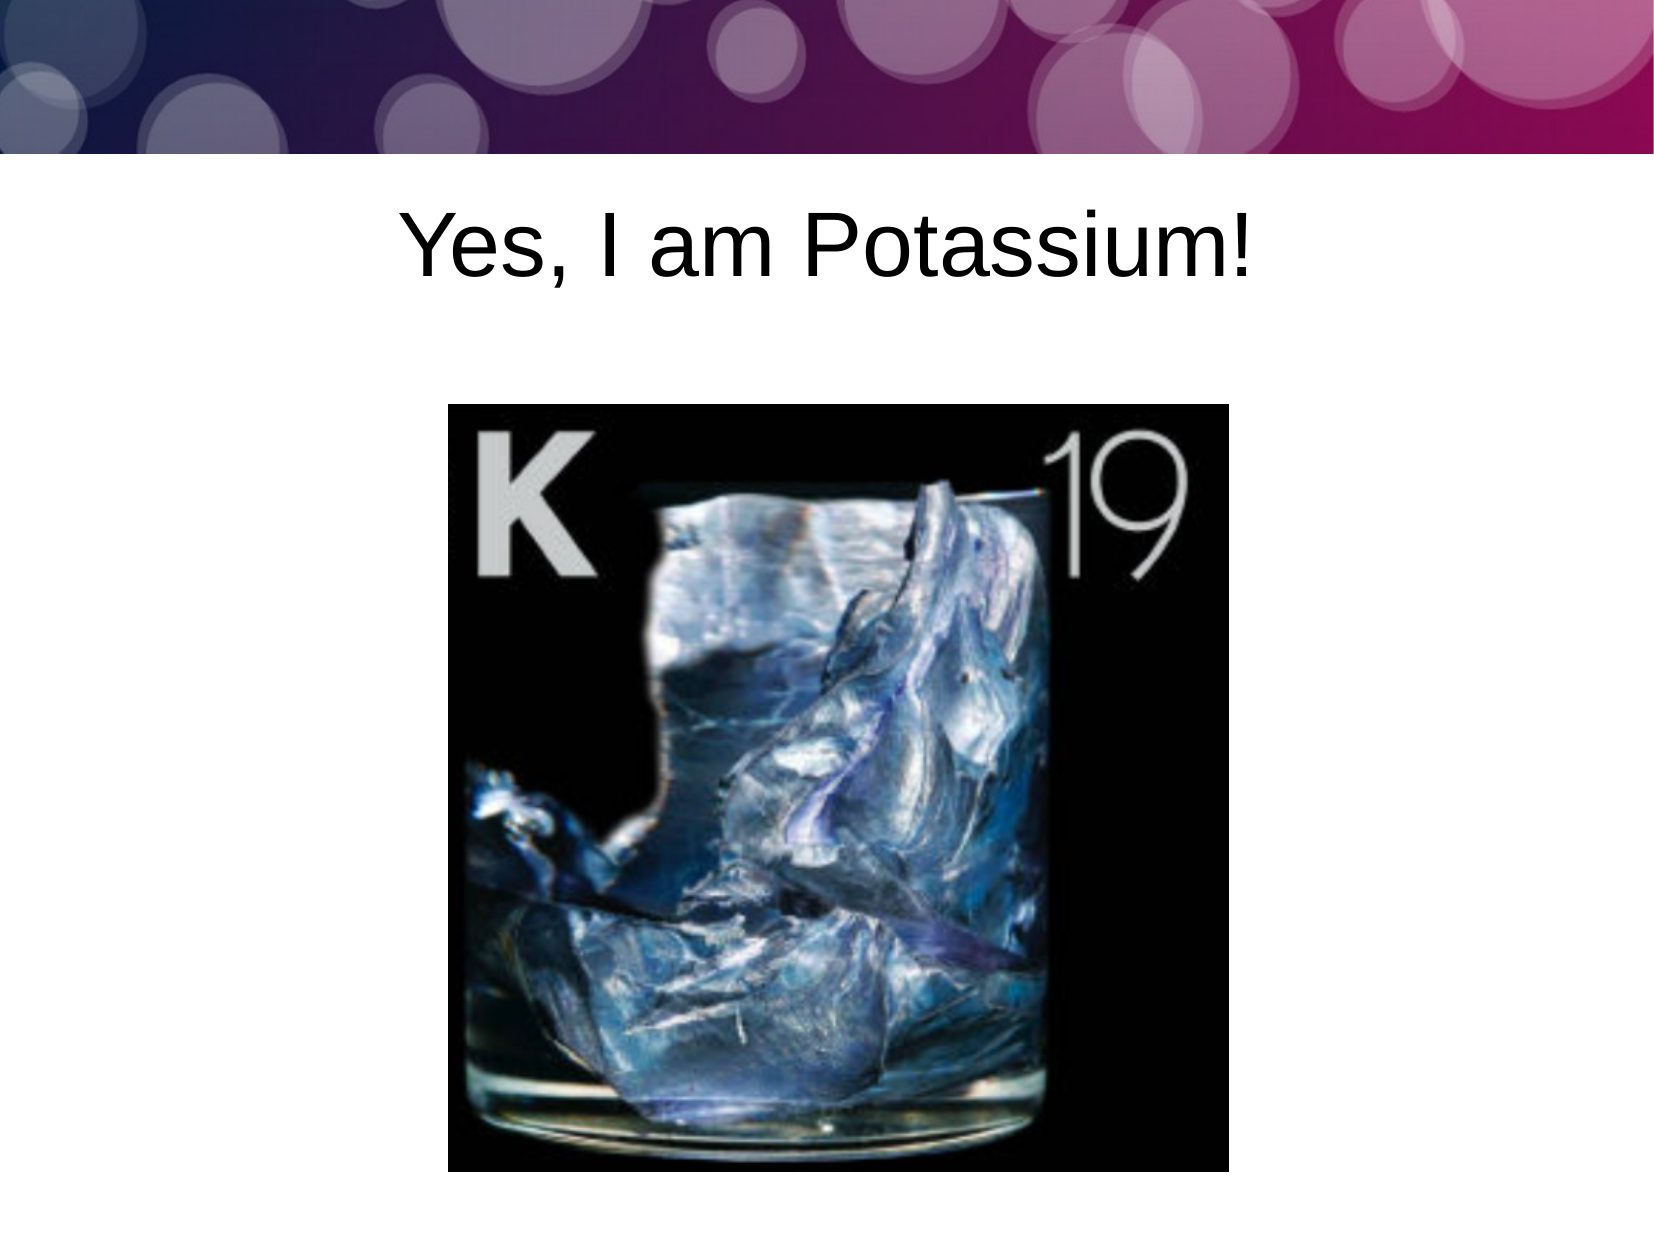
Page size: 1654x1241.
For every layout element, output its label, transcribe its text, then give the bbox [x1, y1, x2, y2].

picture [448, 404, 1229, 1172]
title Yes, I am Potassium! [82, 159, 1571, 331]
picture [0, 0, 1654, 154]
